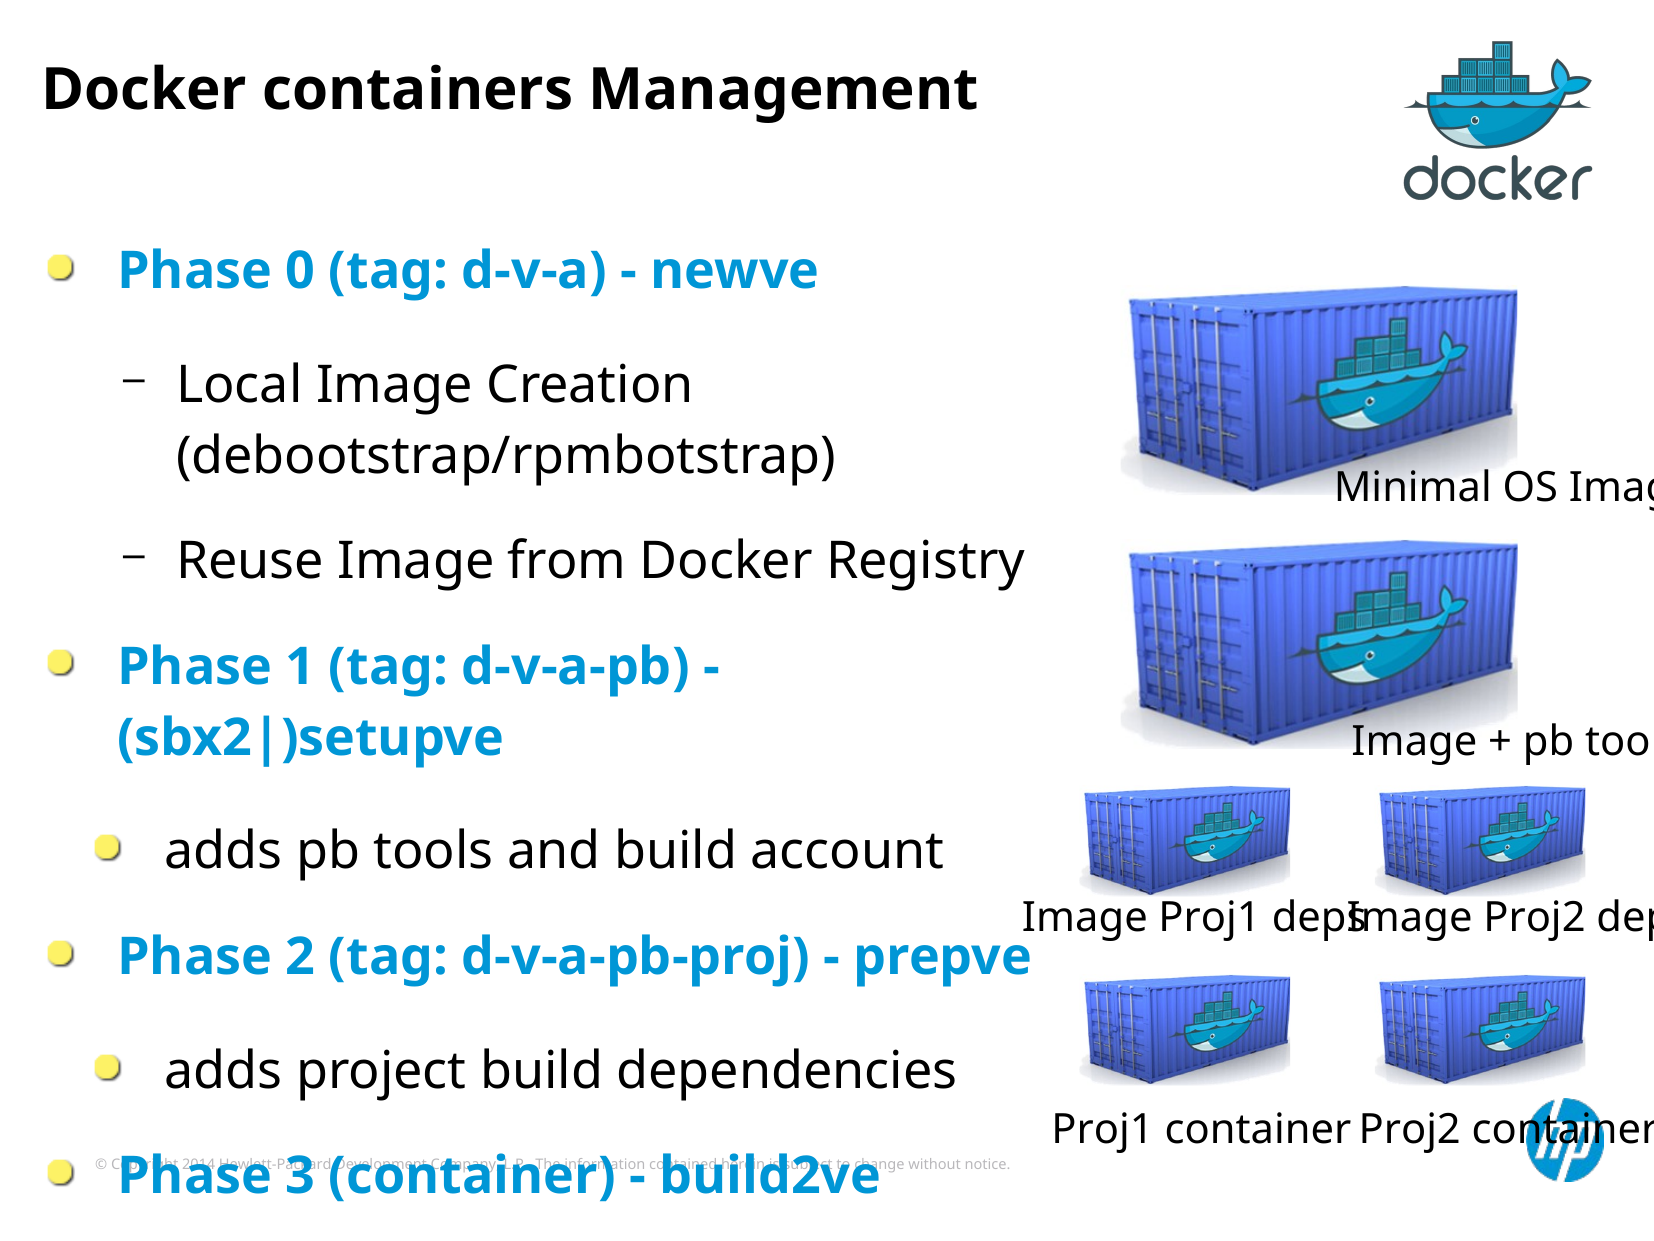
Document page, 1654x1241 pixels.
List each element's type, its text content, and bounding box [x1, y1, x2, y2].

picture [1535, 1148, 1546, 1159]
picture [1079, 785, 1291, 886]
text_box Image Proj2 deps [1346, 886, 1644, 935]
title Docker containers Management [41, 8, 1105, 171]
text_box Image Proj1 deps [1021, 886, 1320, 935]
text_box Proj2 container [1358, 1098, 1621, 1148]
text_box Image + pb tools [1351, 710, 1638, 760]
picture [1550, 1148, 1561, 1159]
picture [1079, 974, 1291, 1087]
picture [1341, 0, 1654, 242]
picture [1374, 974, 1586, 1087]
picture [1120, 285, 1518, 496]
picture [1573, 1148, 1604, 1182]
text_box Minimal OS Image [1333, 457, 1641, 506]
list Phase 0 (tag: d-v-a) - newve Local Image Creation (debootstrap/rpmbotstrap) Reuse Image from Docker Registry Phase 1 (tag: d-v-a-pb) - (sbx2|)setupve adds pb tools and build account Phase 2 (tag: d-v-a-pb-proj) - prepve adds project build dependencies Phase 3 (container) - build2ve Build project in the Docker container [34, 232, 1058, 1149]
picture [1526, 1148, 1590, 1182]
picture [1120, 539, 1518, 750]
text_box Proj1 container [1051, 1098, 1314, 1148]
picture [1374, 785, 1586, 886]
picture [46, 1158, 77, 1189]
